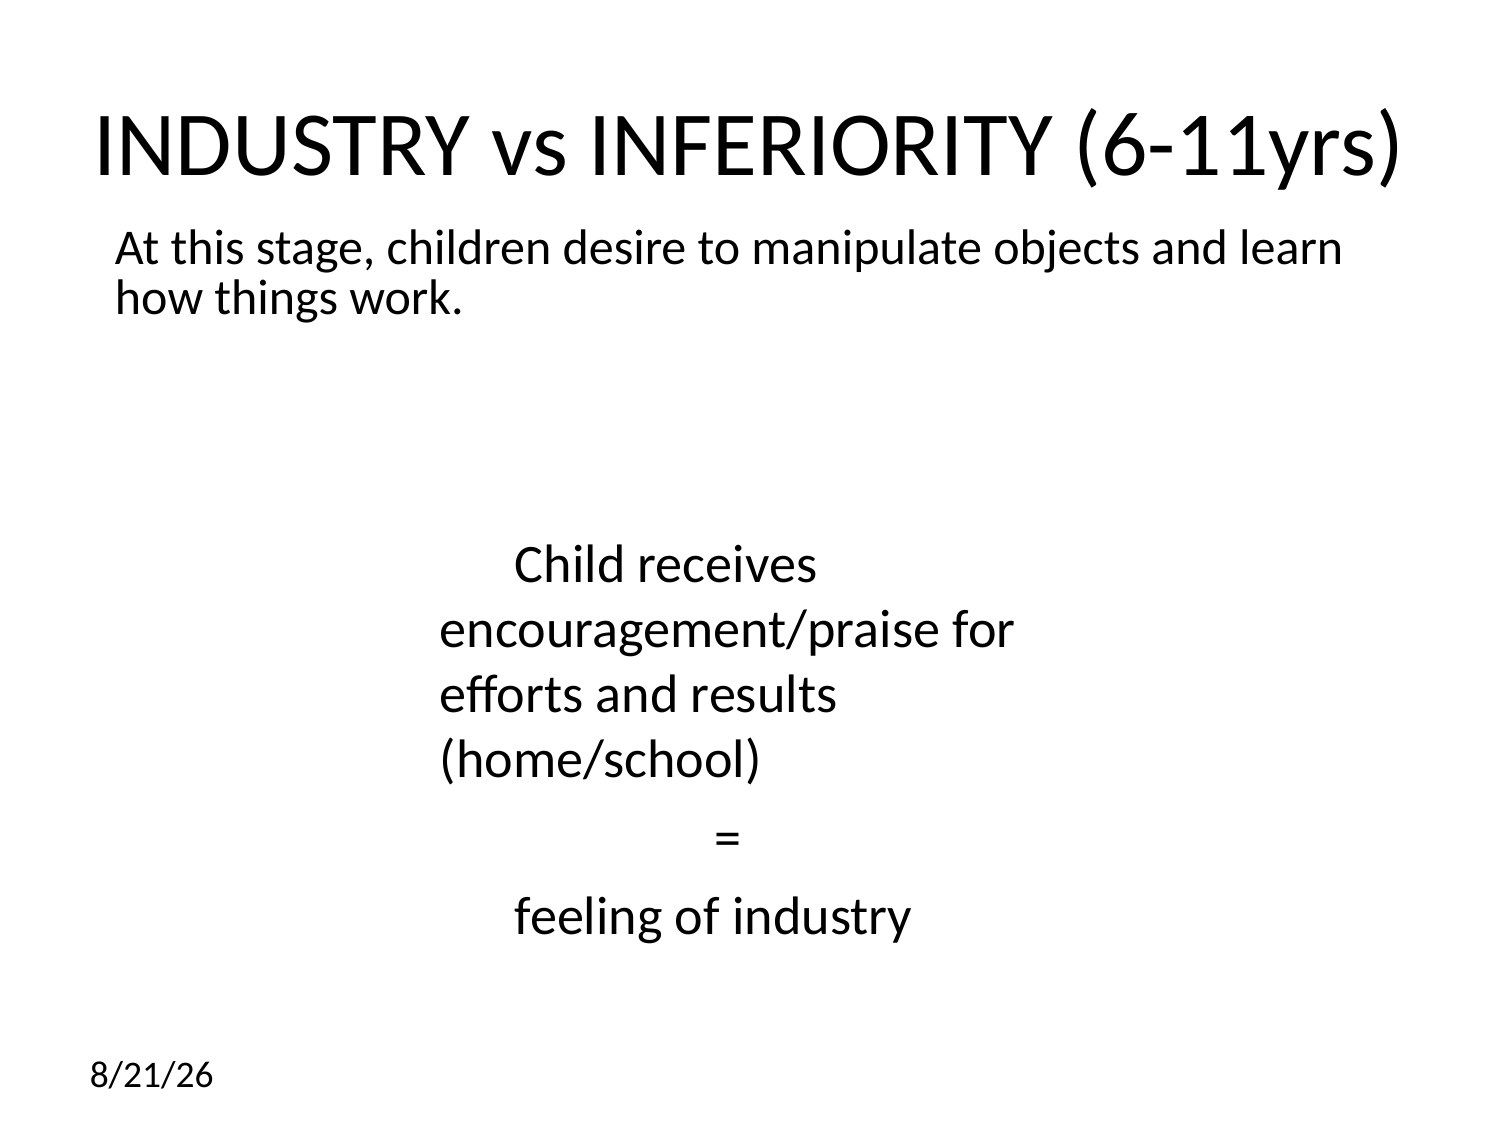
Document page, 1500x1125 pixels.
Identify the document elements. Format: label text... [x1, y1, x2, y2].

text_box At this stage, children desire to manipulate objects and learn how things work. [100, 220, 1371, 376]
list Child receives encouragement/praise for efforts and results (home/school) = feeling of industry [425, 520, 1088, 1088]
title INDUSTRY vs INFERIORITY (6-11yrs) [75, 45, 1425, 233]
text_box 11/5/2020 [75, 1042, 425, 1103]
